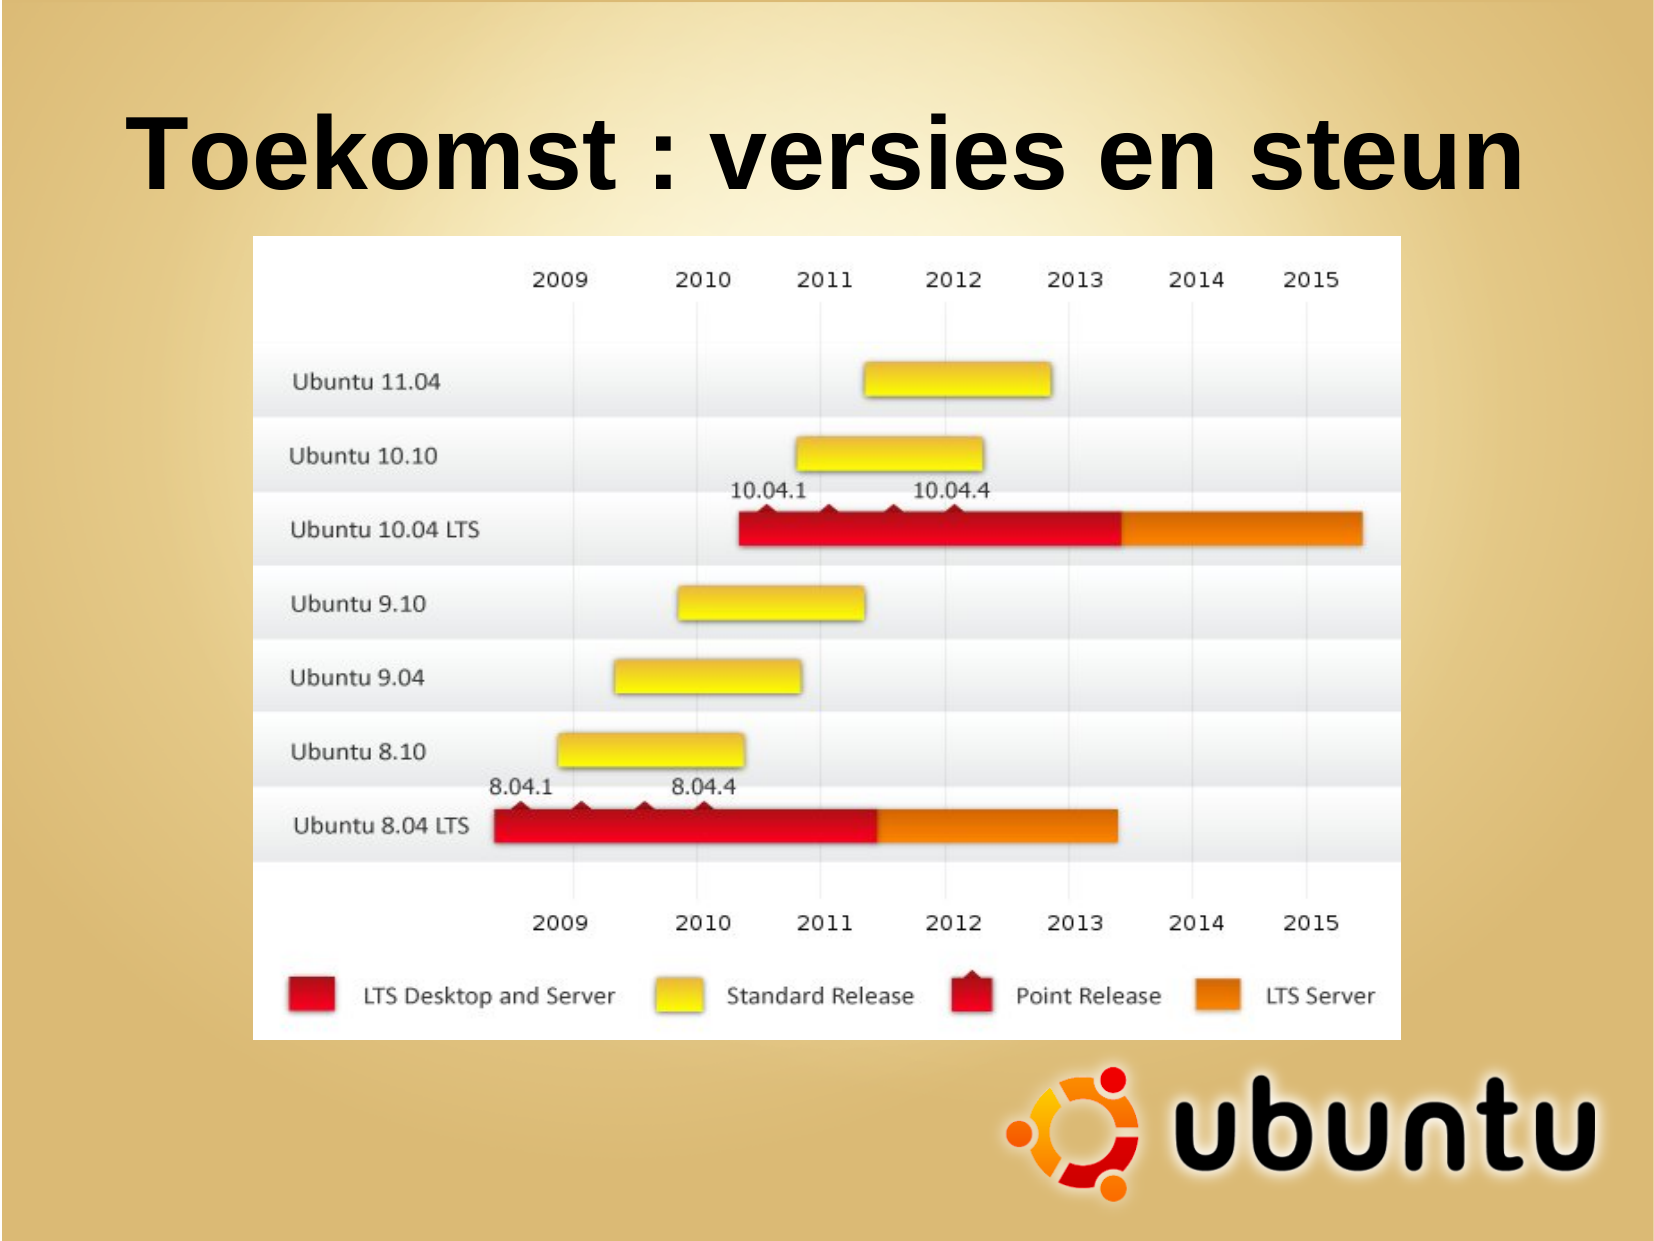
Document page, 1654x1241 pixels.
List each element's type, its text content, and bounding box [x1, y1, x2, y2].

picture [2, 0, 1654, 1241]
title Toekomst : versies en steun [82, 49, 1571, 257]
